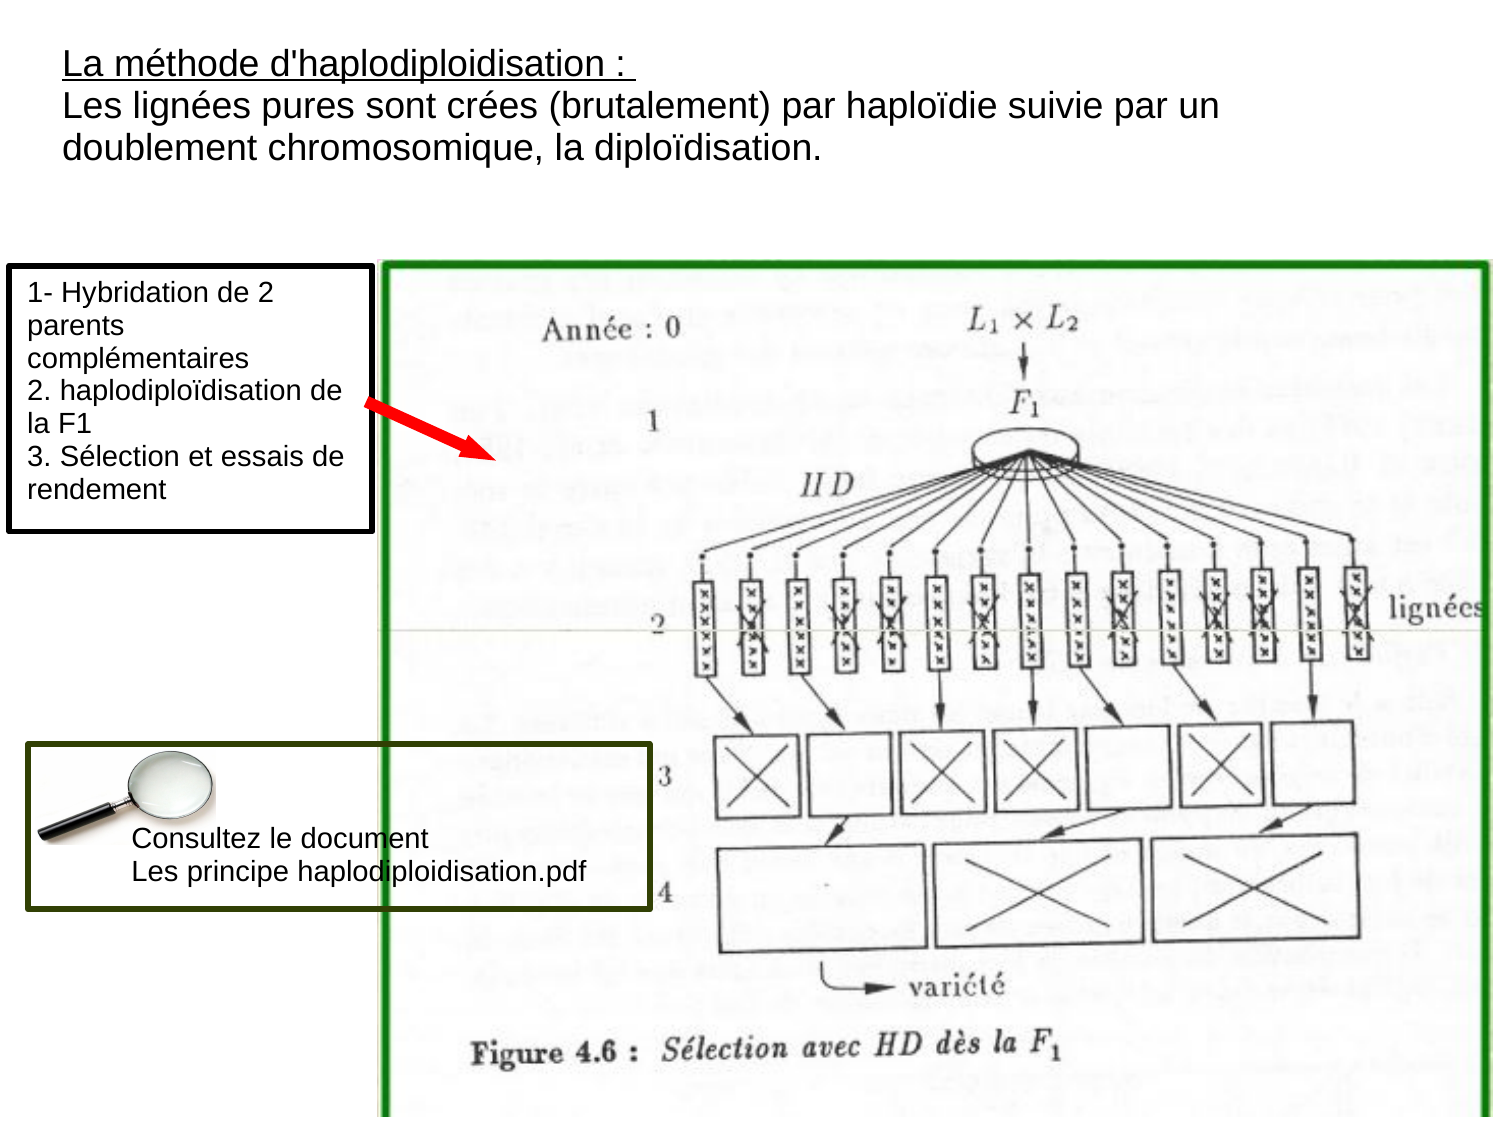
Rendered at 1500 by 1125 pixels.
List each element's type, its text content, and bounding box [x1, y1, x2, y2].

picture [35, 749, 216, 845]
text_box Consultez le document Les principe haplodiploidisation.pdf [116, 814, 603, 896]
text_box La méthode d'haplodiploidisation : Les lignées pures sont crées (brutalement) par haploïdie suivie par un doublement chromosomique, la diploïdisation. [47, 35, 1246, 177]
picture [377, 747, 647, 906]
text_box 1- Hybridation de 2 parents complémentaires 2. haplodiploïdisation de la F1 3. Sélection et essais de rendement [9, 265, 373, 532]
picture [377, 259, 1493, 1117]
